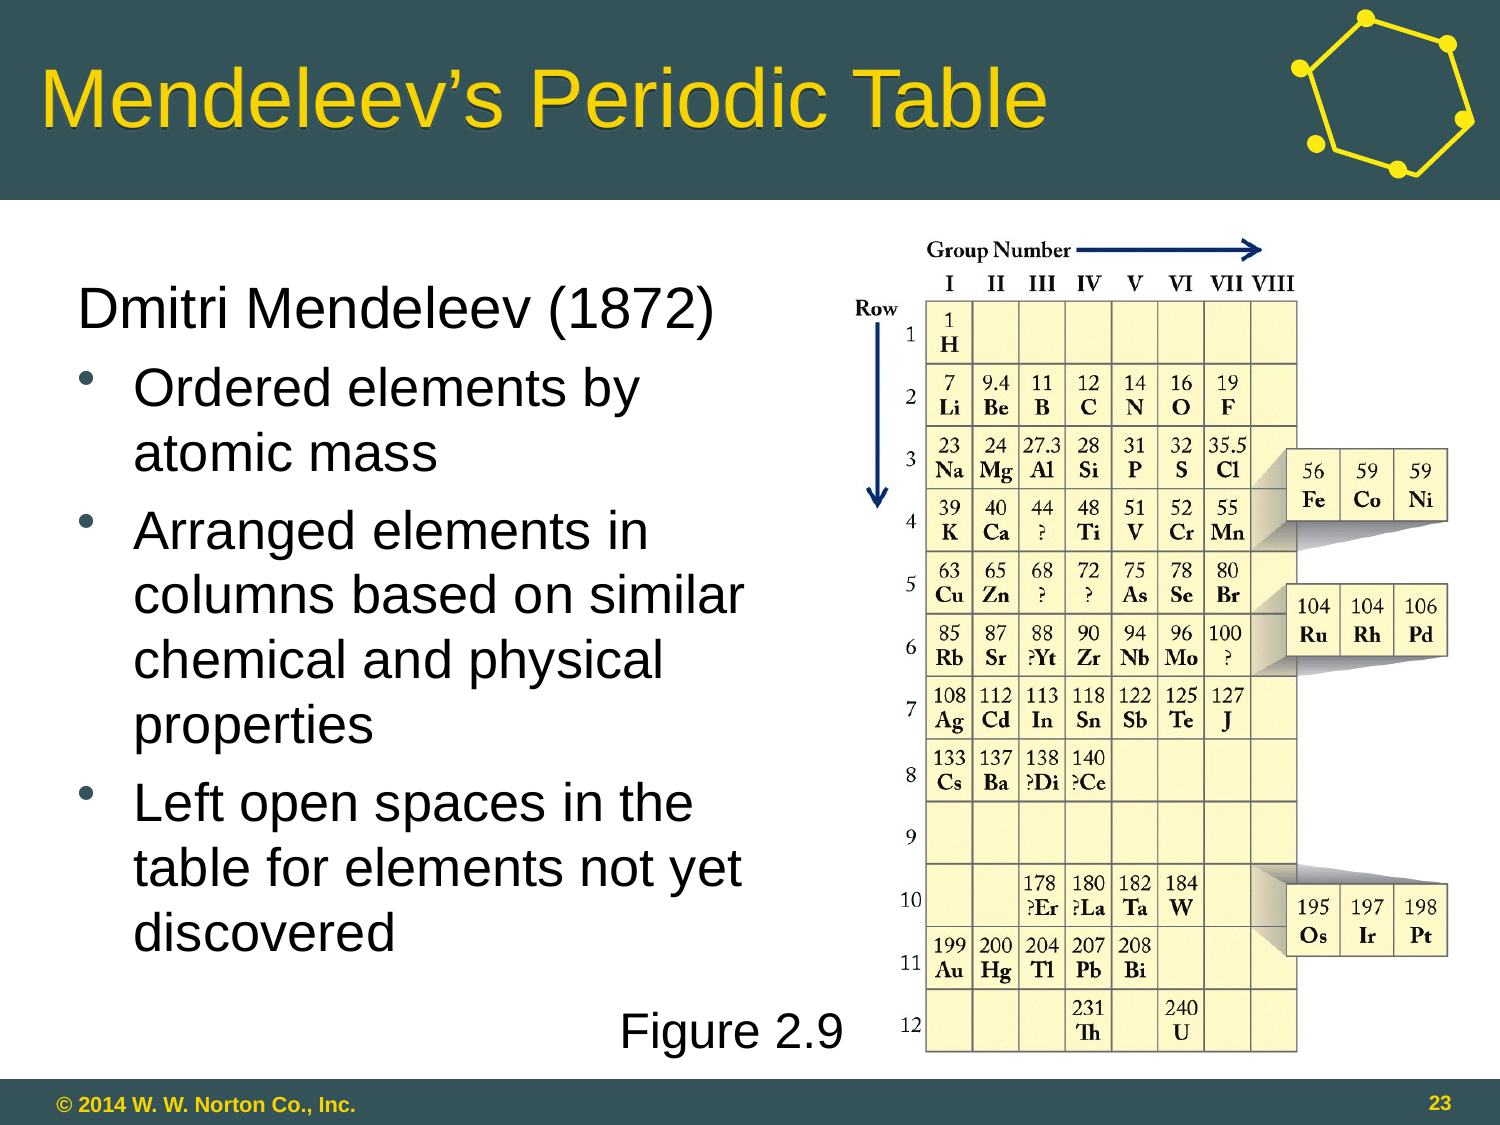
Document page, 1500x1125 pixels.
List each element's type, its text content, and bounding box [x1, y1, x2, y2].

text_box Figure 2.9 [604, 990, 860, 1066]
list Dmitri Mendeleev (1872) Ordered elements by atomic mass Arranged elements in columns based on similar chemical and physical properties Left open spaces in the table for elements not yet discovered [62, 262, 800, 988]
title Mendeleev’s Periodic Table [24, 0, 1300, 188]
slide_number <number> [1413, 1086, 1468, 1119]
picture [842, 228, 1454, 1059]
